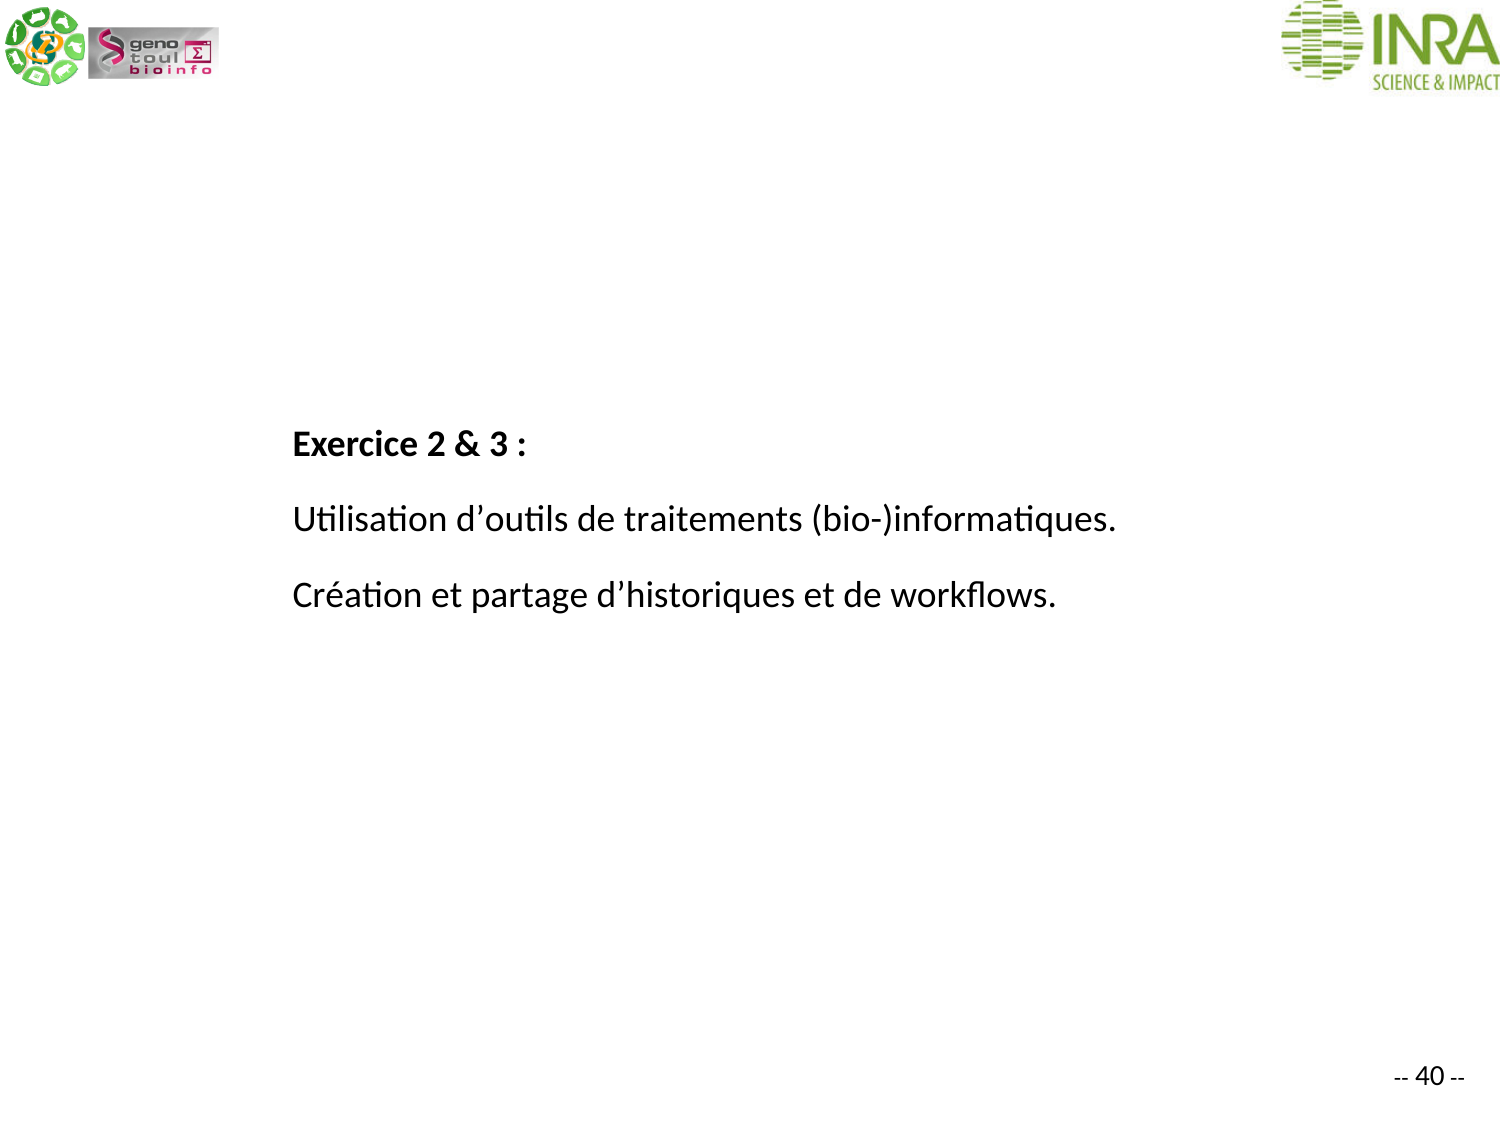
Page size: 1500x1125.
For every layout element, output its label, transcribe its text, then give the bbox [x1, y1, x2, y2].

text_box Exercice 2 & 3 : Utilisation d’outils de traitements (bio-)informatiques. Création et partage d’historiques et de workflows. [277, 420, 1500, 665]
picture [5, 7, 85, 86]
picture [88, 27, 219, 79]
picture [1281, 0, 1500, 110]
